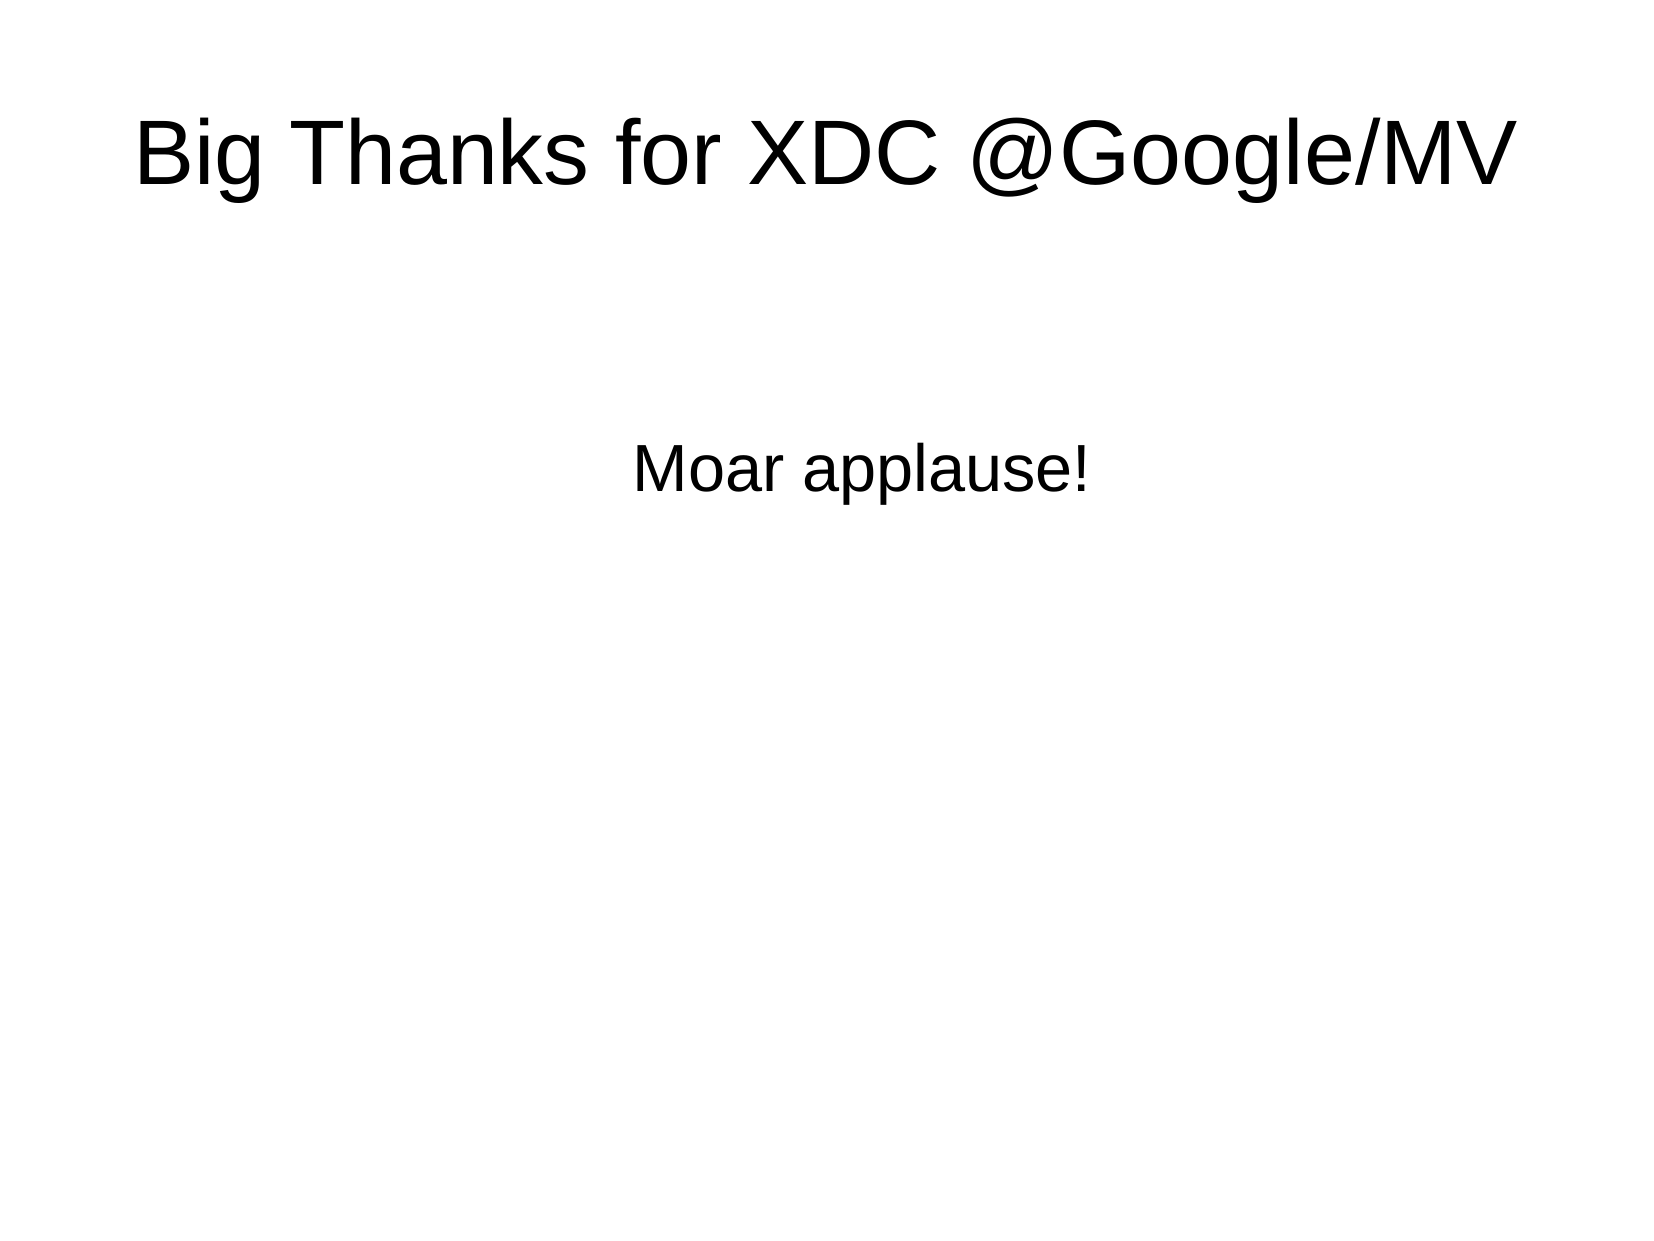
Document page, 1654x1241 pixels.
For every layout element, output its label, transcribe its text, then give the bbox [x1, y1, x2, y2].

list Moar applause! [82, 431, 1571, 1021]
title Big Thanks for XDC @Google/MV [82, 49, 1571, 257]
